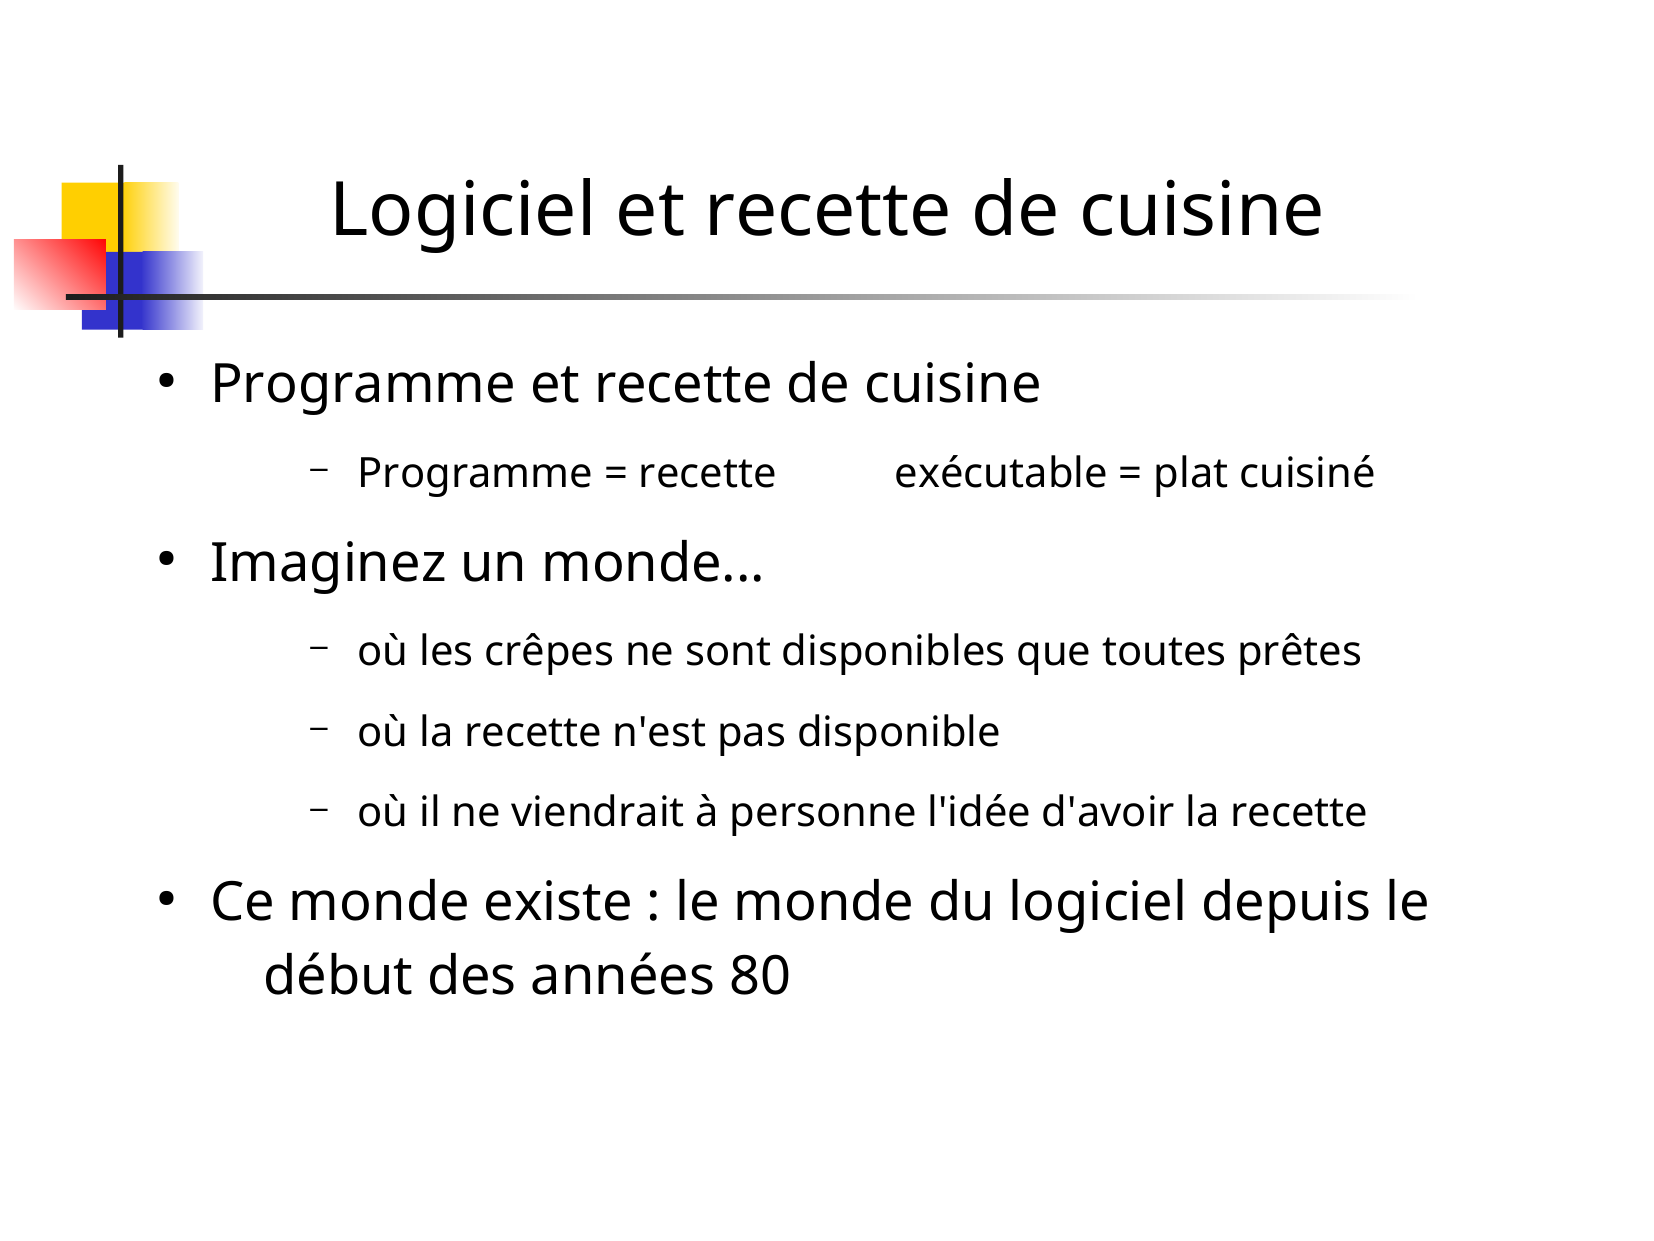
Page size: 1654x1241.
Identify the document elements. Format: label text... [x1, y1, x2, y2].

list Programme et recette de cuisine Programme = recette exécutable = plat cuisiné Imaginez un monde... où les crêpes ne sont disponibles que toutes prêtes où la recette n'est pas disponible où il ne viendrait à personne l'idée d'avoir la recette Ce monde existe : le monde du logiciel depuis le début des années 80 [121, 344, 1534, 1228]
title Logiciel et recette de cuisine [121, 102, 1534, 311]
